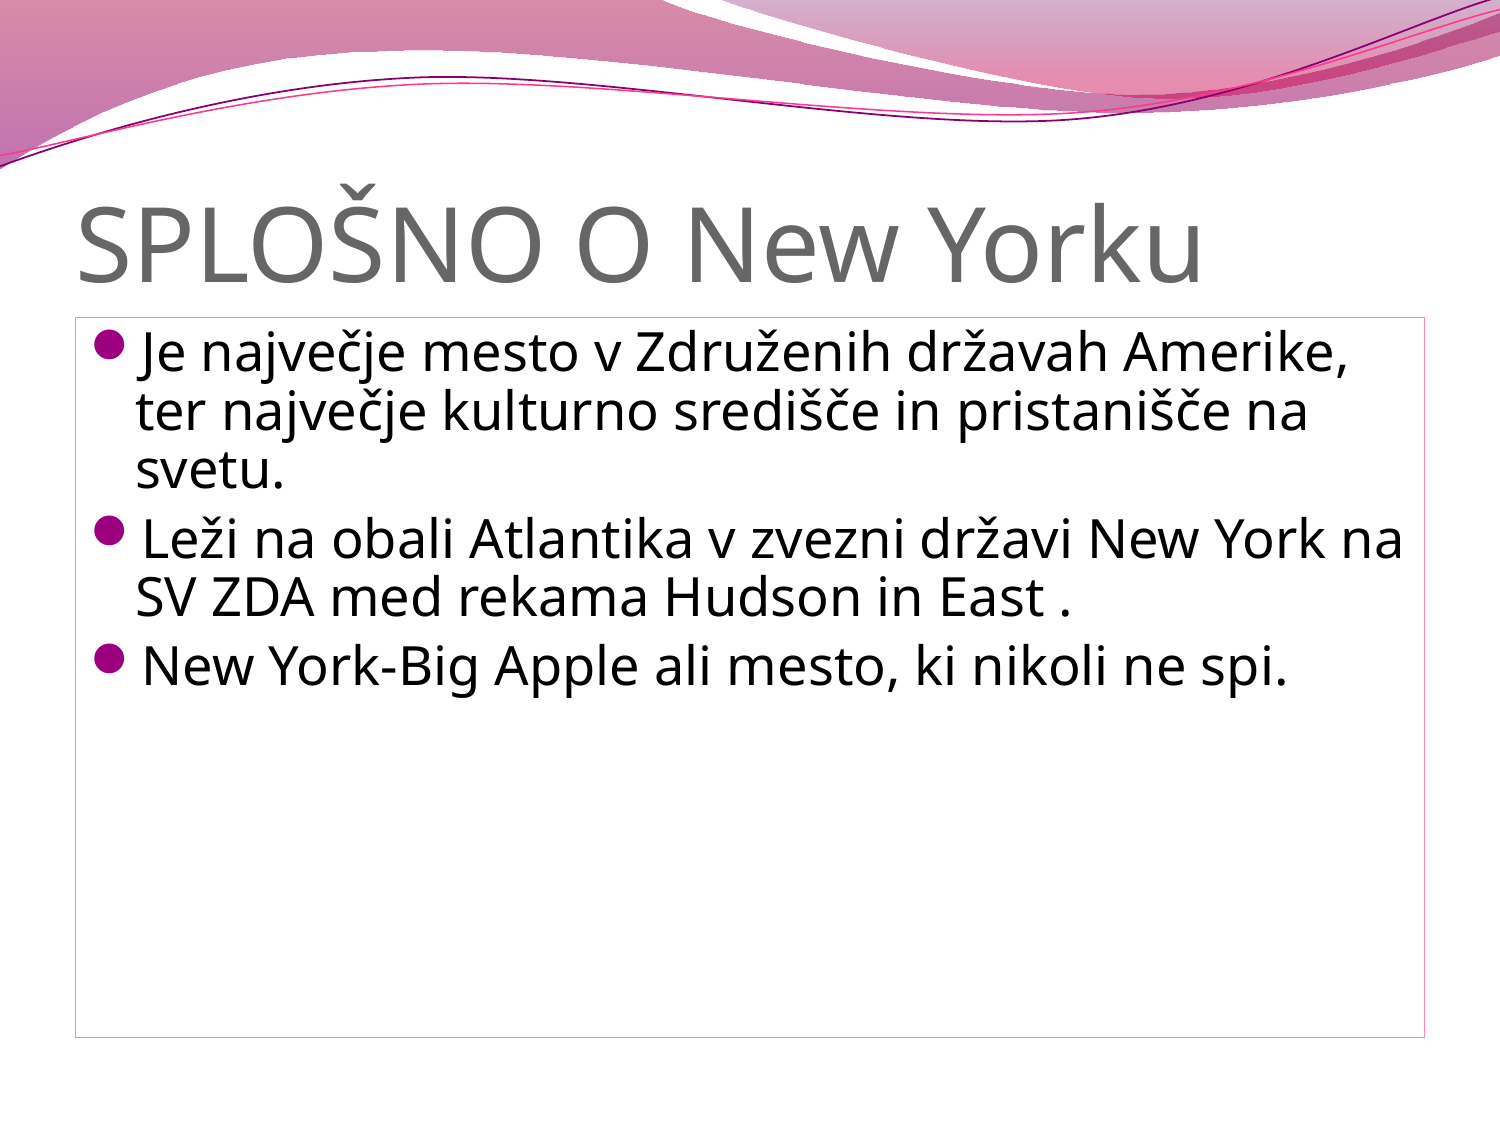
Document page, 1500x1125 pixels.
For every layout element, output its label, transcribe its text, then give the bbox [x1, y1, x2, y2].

list Je največje mesto v Združenih državah Amerike, ter največje kulturno središče in pristanišče na svetu. Leži na obali Atlantika v zvezni državi New York na SV ZDA med rekama Hudson in East . New York-Big Apple ali mesto, ki nikoli ne spi. [75, 317, 1425, 1038]
title SPLOŠNO O New Yorku [75, 115, 1425, 304]
